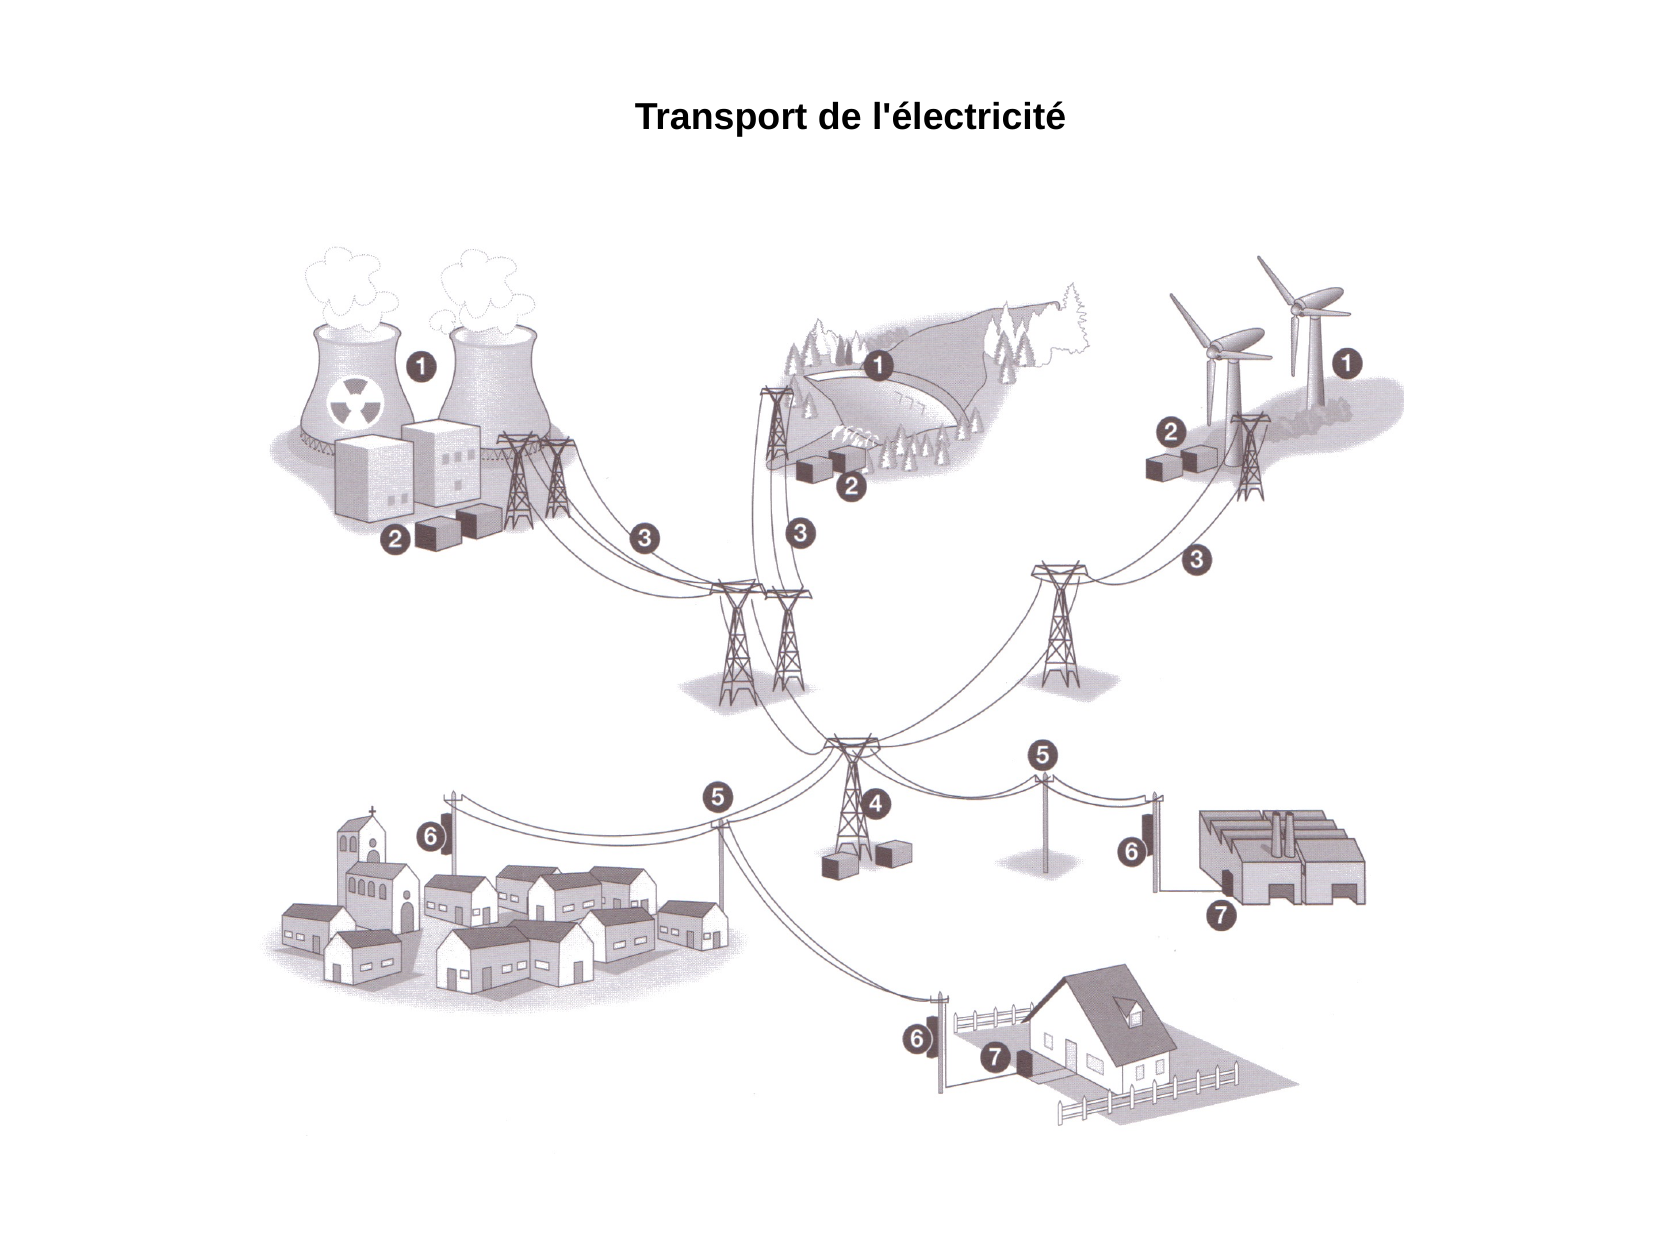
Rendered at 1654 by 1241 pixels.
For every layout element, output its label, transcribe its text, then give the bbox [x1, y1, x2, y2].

picture [236, 236, 1404, 1154]
text_box Transport de l'électricité [620, 88, 1082, 147]
